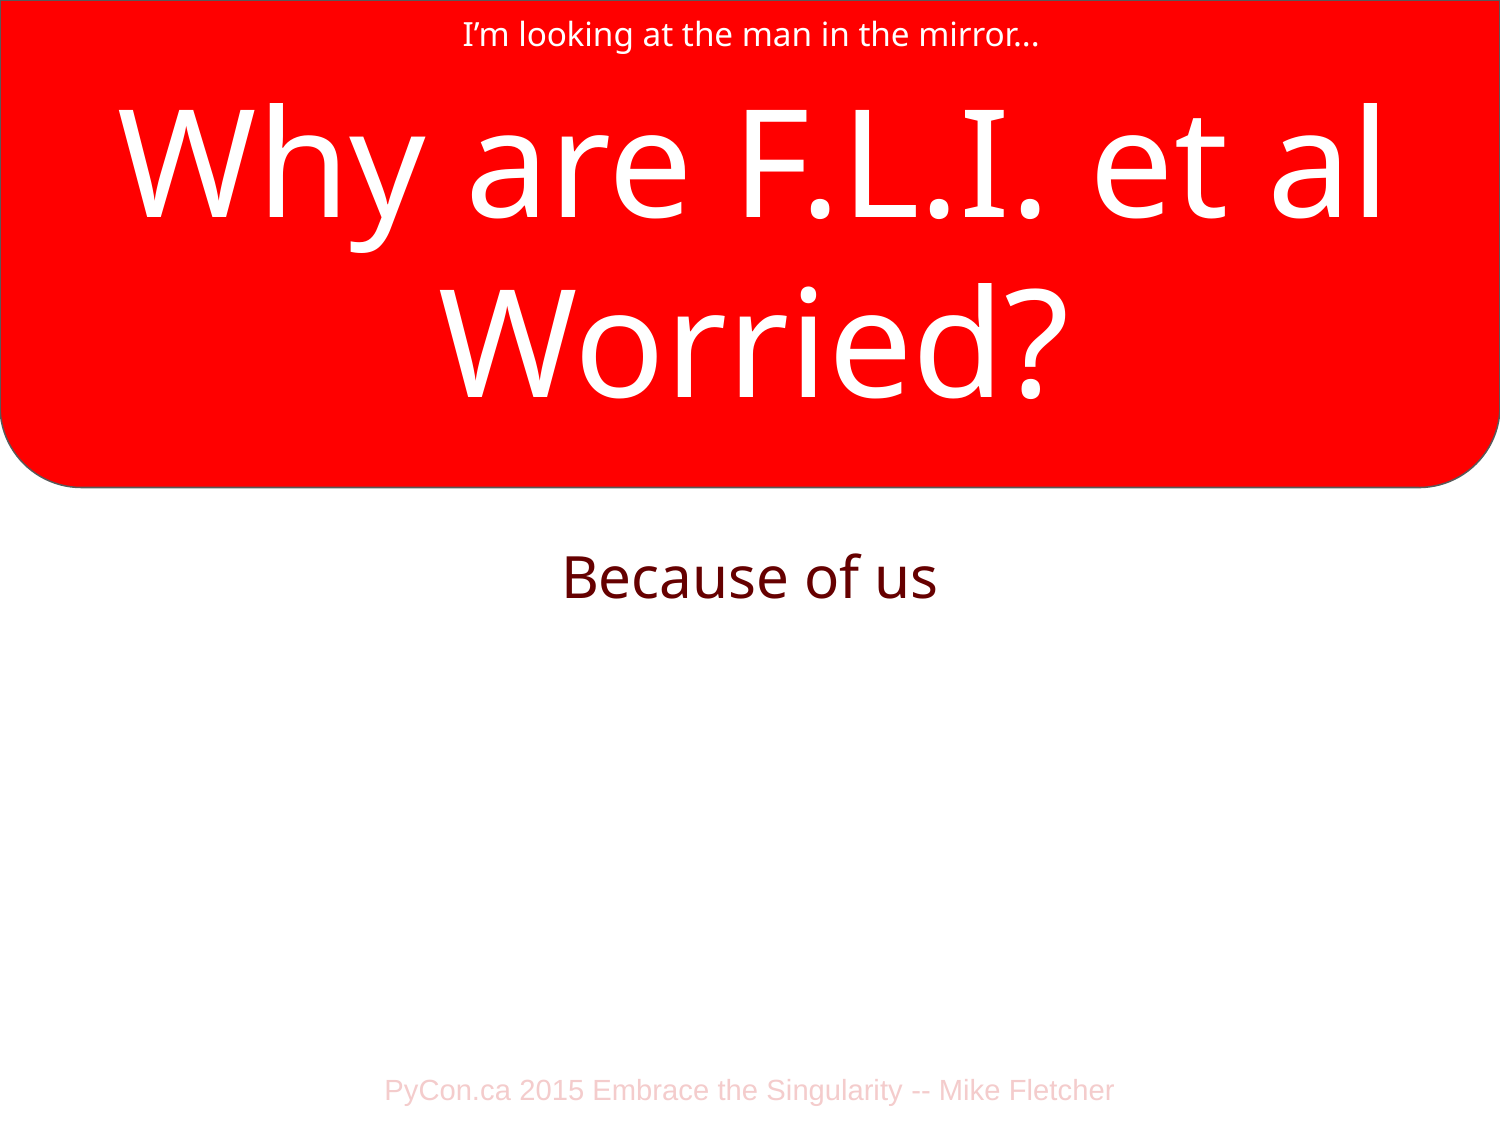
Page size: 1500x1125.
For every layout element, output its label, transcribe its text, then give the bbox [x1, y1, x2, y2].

subtitle Because of us [0, 525, 1500, 1107]
title Why are F.L.I. et al Worried? [28, 65, 1480, 488]
subtitle I’m looking at the man in the mirror... [1, 0, 1500, 65]
